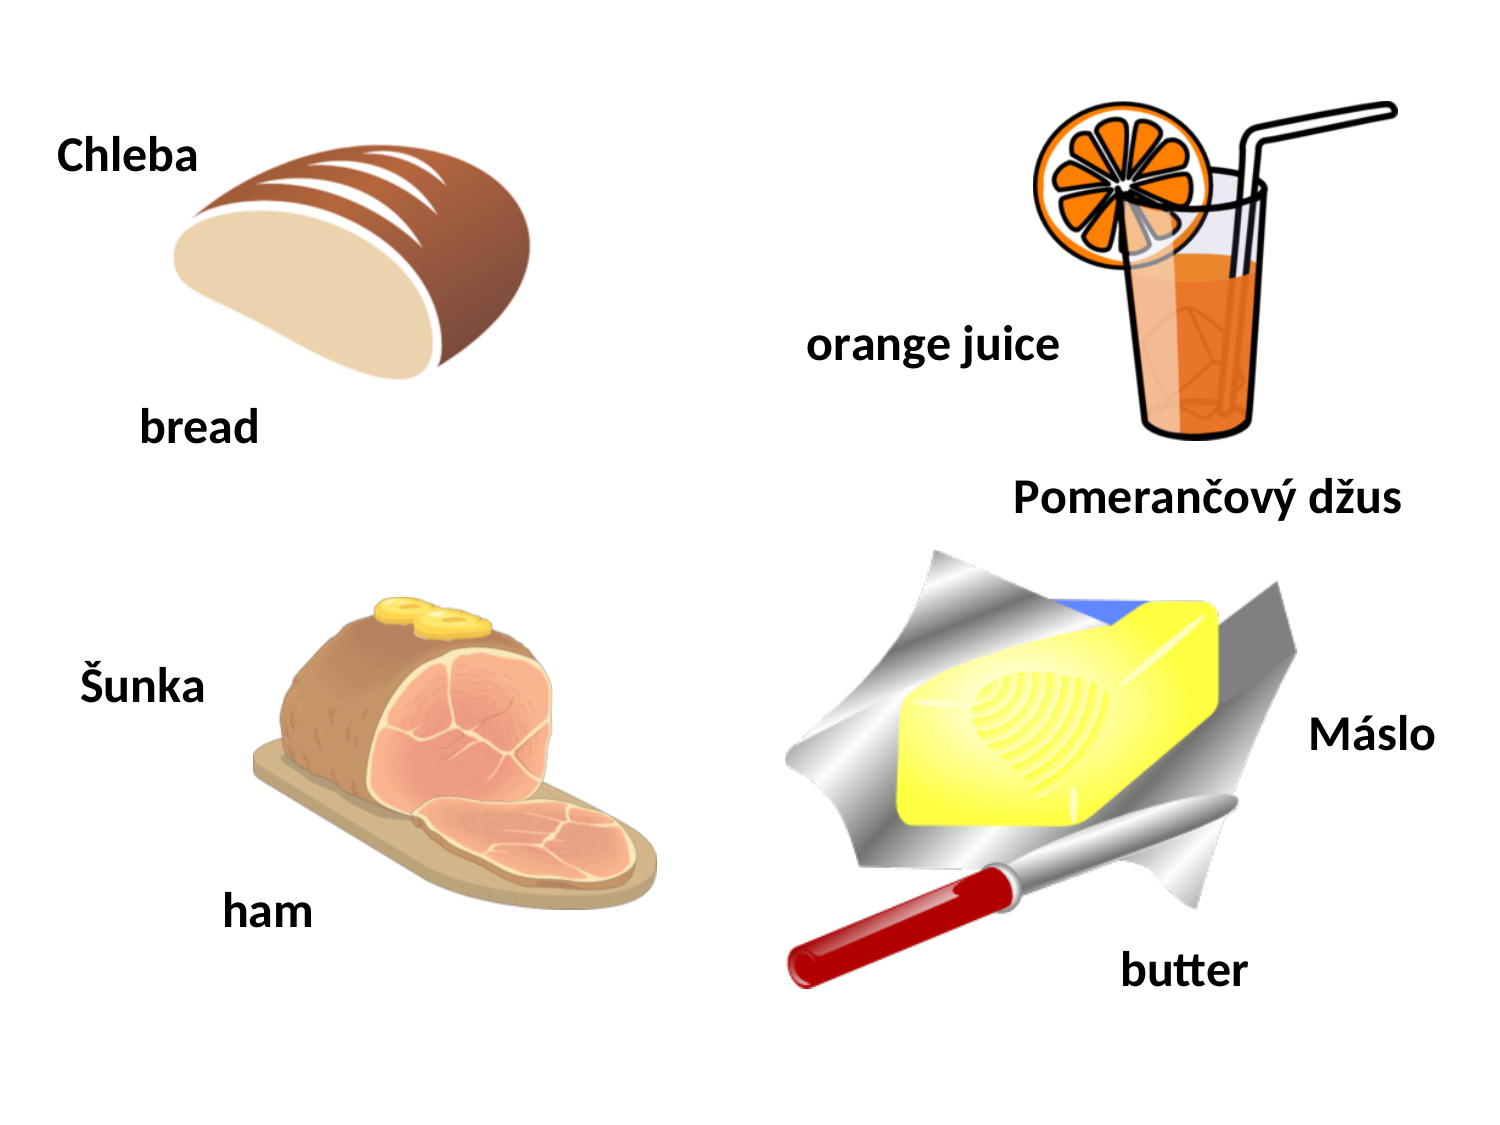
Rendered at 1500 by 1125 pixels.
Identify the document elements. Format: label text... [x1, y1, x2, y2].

text_box Pomerančový džus [999, 456, 1418, 532]
picture [135, 54, 573, 492]
picture [785, 550, 1297, 989]
picture [1033, 101, 1398, 441]
picture [253, 597, 657, 910]
text_box butter [1105, 928, 1265, 1005]
text_box Chleba [42, 113, 215, 189]
text_box orange juice [791, 302, 1076, 379]
text_box ham [207, 869, 330, 945]
text_box bread [124, 385, 276, 461]
text_box Šunka [65, 645, 222, 721]
text_box Máslo [1294, 692, 1452, 768]
